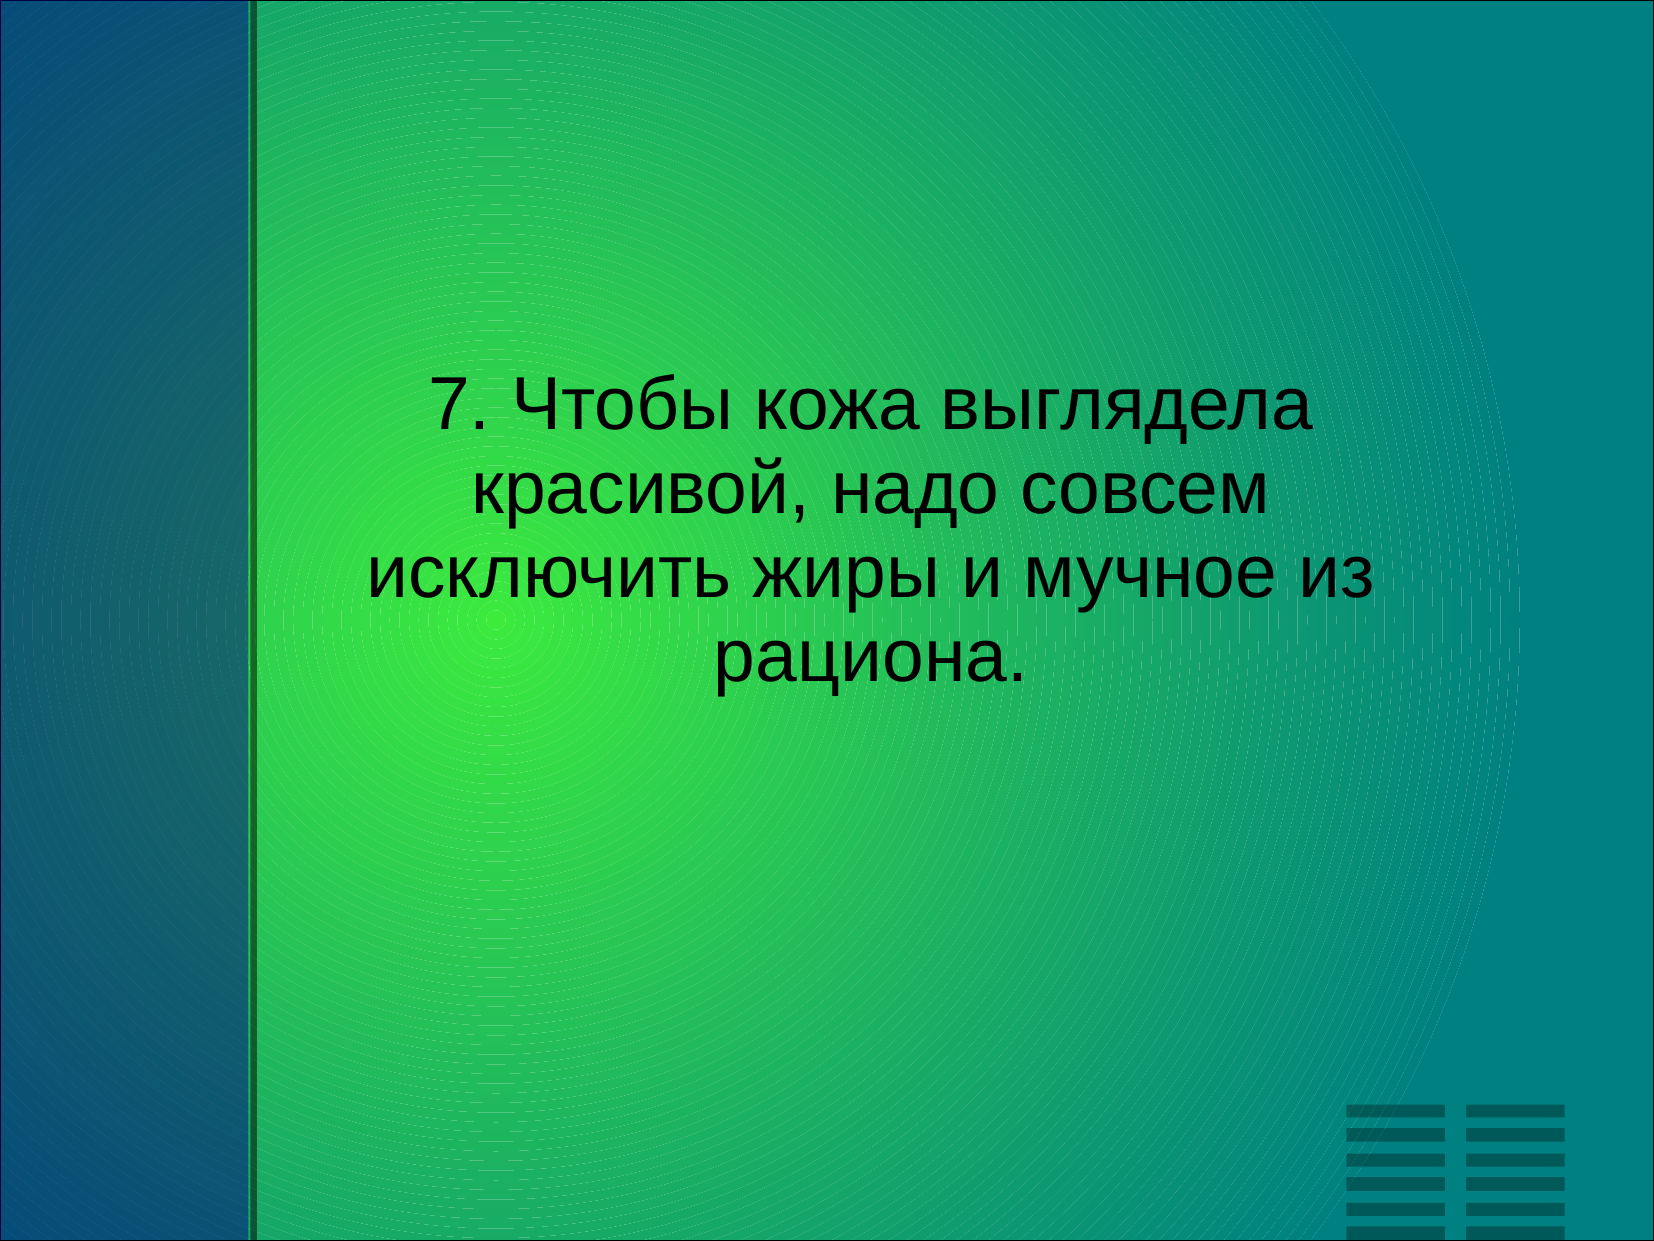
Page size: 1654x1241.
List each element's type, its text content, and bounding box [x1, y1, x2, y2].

text_box 7. Чтобы кожа выглядела красивой, надо совсем исключить жиры и мучное из рациона. [265, 354, 1477, 857]
